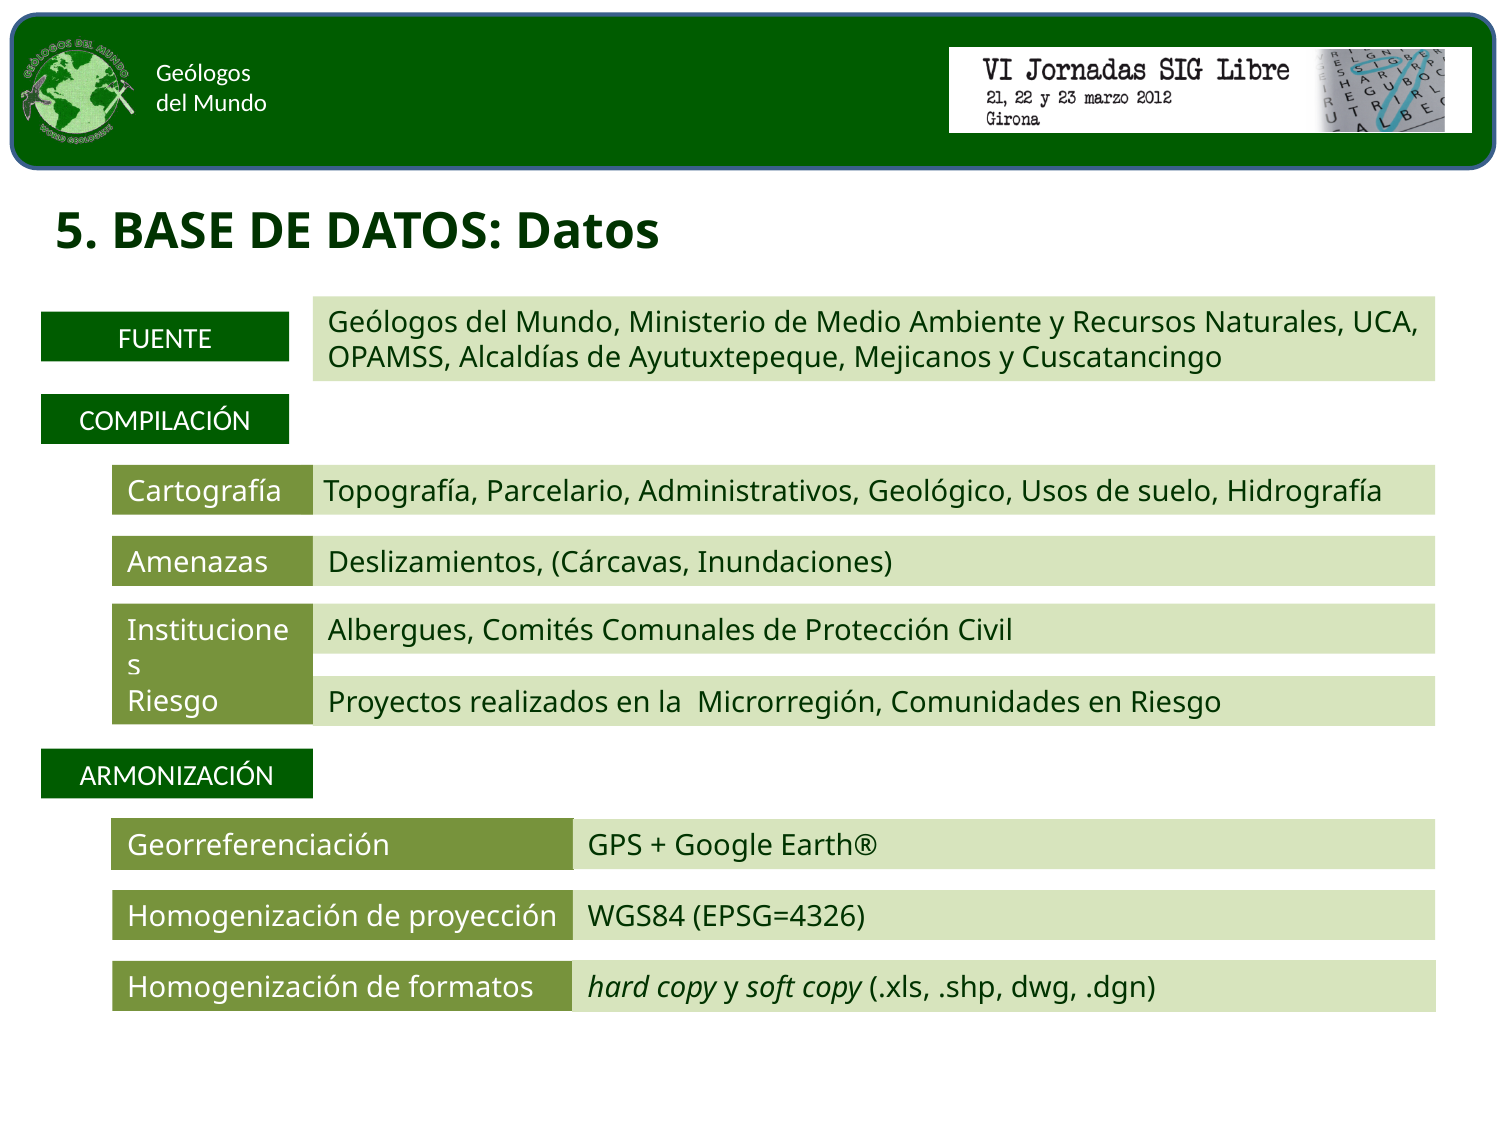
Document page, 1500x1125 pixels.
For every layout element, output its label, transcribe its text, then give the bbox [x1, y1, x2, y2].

text_box Homogenización de formatos [112, 960, 572, 1011]
text_box Riesgo [112, 674, 313, 725]
text_box Proyectos realizados en la Microrregión, Comunidades en Riesgo [312, 676, 1436, 726]
text_box Instituciones [112, 603, 313, 674]
text_box Cartografía [112, 464, 313, 515]
text_box Georreferenciación [112, 819, 572, 870]
text_box Topografía, Parcelario, Administrativos, Geológico, Usos de suelo, Hidrografía [313, 464, 1436, 515]
text_box WGS84 (EPSG=4326) [572, 890, 1436, 940]
text_box Deslizamientos, (Cárcavas, Inundaciones) [312, 535, 1436, 586]
text_box Homogenización de proyección [112, 890, 572, 940]
picture [19, 36, 136, 145]
text_box GPS + Google Earth® [572, 819, 1436, 870]
text_box Amenazas [112, 535, 312, 586]
text_box ARMONIZACIÓN [41, 748, 313, 799]
text_box hard copy y soft copy (.xls, .shp, dwg, .dgn) [572, 960, 1436, 1011]
text_box FUENTE [41, 311, 290, 362]
picture [950, 48, 1471, 132]
text_box [11, 14, 1495, 169]
text_box 5. BASE DE DATOS: Datos [41, 190, 1081, 266]
text_box COMPILACIÓN [41, 394, 290, 444]
text_box Geólogos del Mundo [141, 49, 361, 125]
text_box Geólogos del Mundo, Ministerio de Medio Ambiente y Recursos Naturales, UCA, OPAMSS, Alcaldías de Ayutuxtepeque, Mejicanos y Cuscatancingo [312, 296, 1436, 382]
text_box Albergues, Comités Comunales de Protección Civil [313, 603, 1436, 654]
